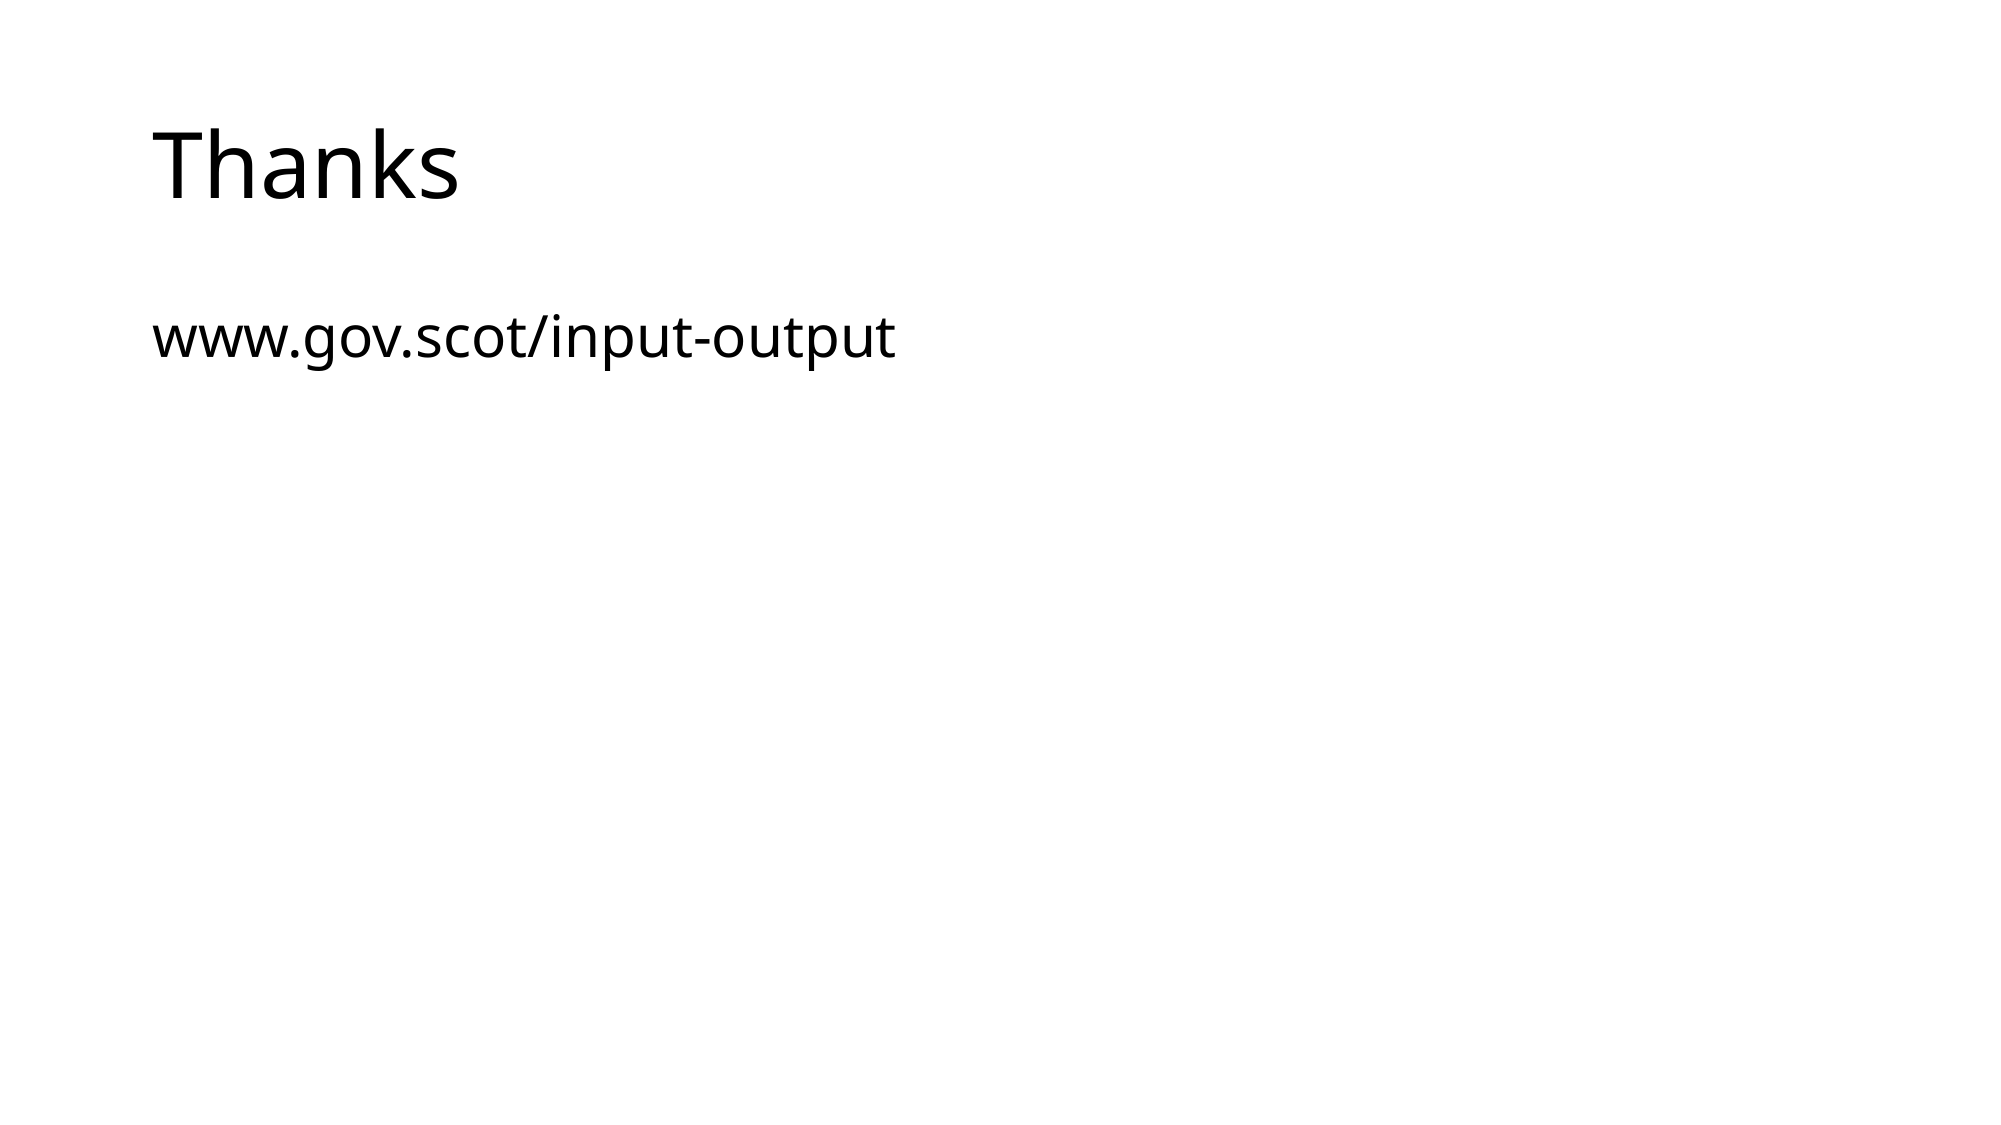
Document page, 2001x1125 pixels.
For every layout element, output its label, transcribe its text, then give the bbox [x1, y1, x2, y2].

title Thanks [137, 59, 1863, 278]
list www.gov.scot/input-output [137, 299, 1863, 1014]
